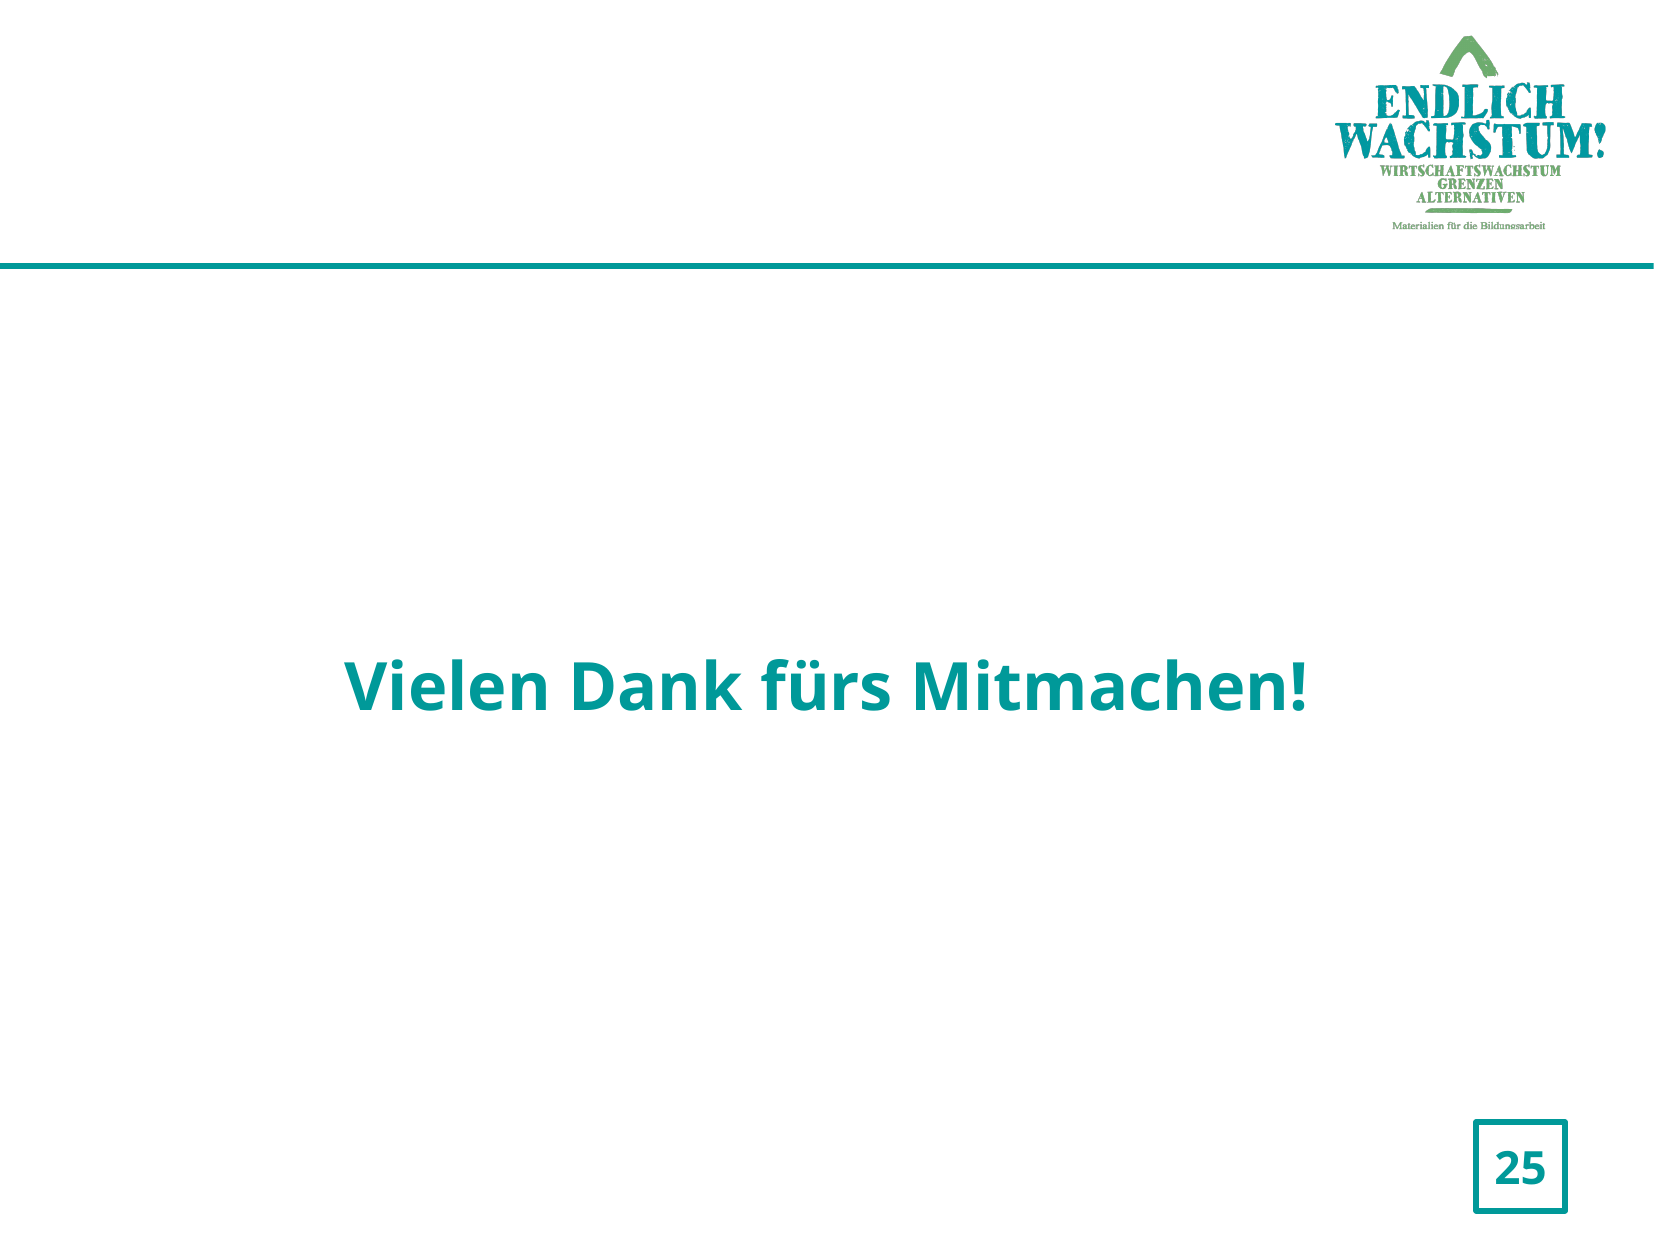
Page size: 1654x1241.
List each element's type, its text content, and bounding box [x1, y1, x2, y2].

subtitle Vielen Dank fürs Mitmachen! [82, 645, 1571, 724]
picture [1334, 35, 1607, 231]
